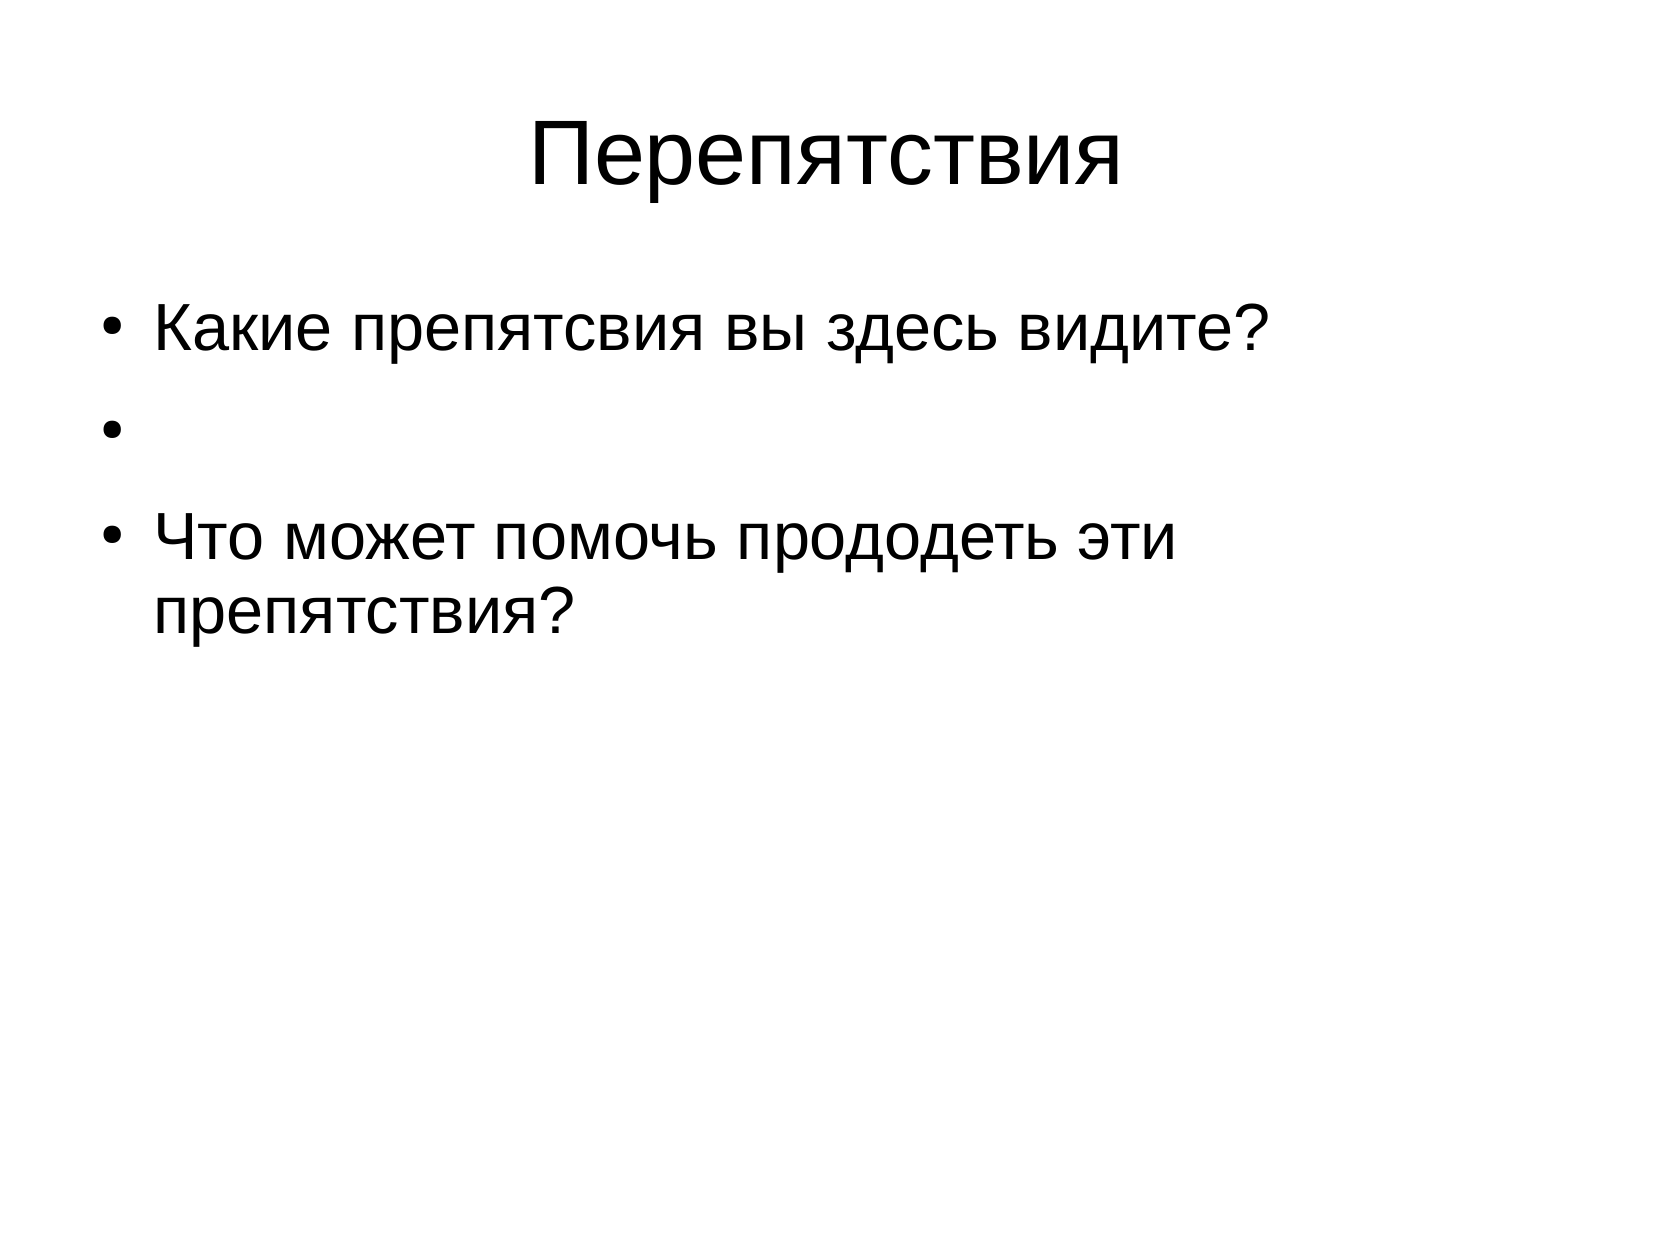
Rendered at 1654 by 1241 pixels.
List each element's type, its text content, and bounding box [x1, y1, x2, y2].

title Перепятствия [82, 49, 1571, 257]
list Какие препятсвия вы здесь видите? Что может помочь прододеть эти препятствия? [82, 290, 1571, 1010]
